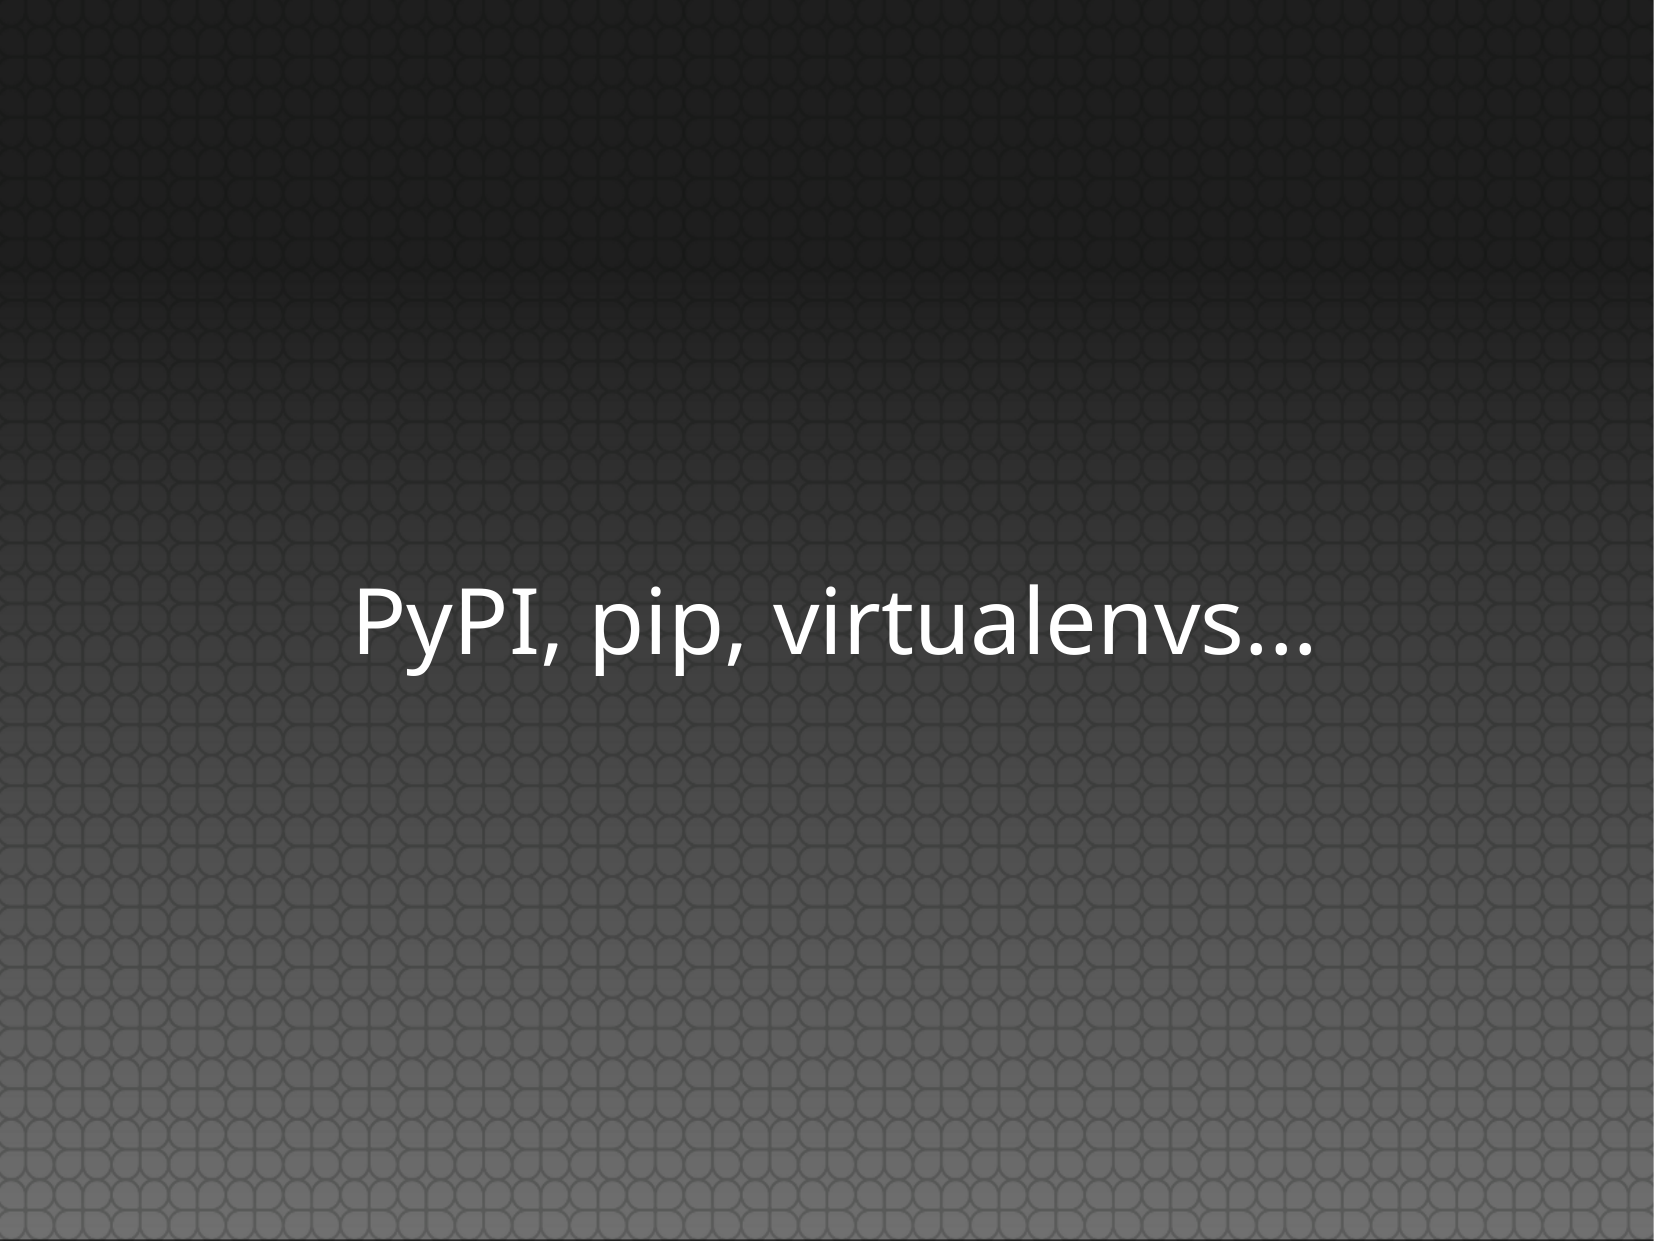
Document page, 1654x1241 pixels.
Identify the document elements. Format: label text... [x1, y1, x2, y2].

picture [0, 0, 1654, 1241]
title PyPI, pip, virtualenvs... [75, 525, 1564, 713]
